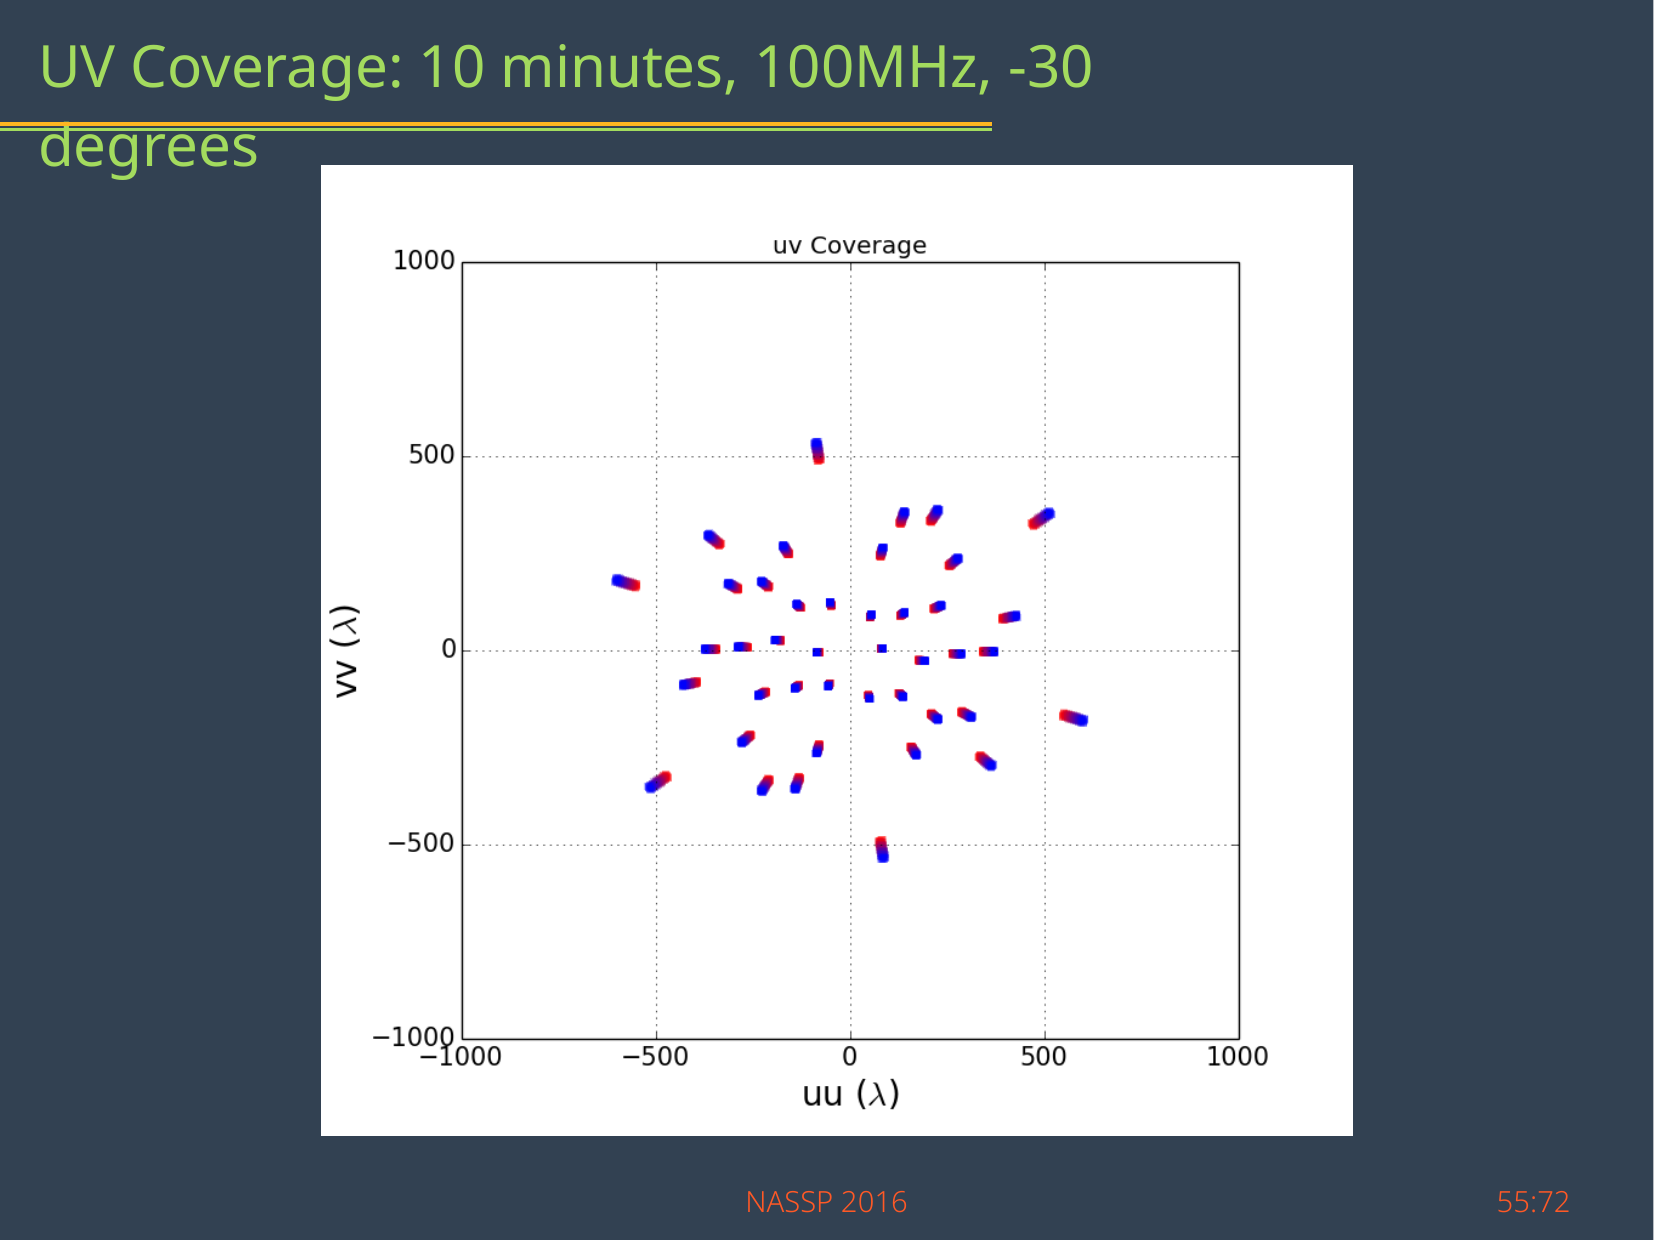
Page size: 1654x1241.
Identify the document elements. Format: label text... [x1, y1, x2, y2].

text_box UV Coverage: 10 minutes, 100MHz, -30 degrees [23, 17, 1276, 103]
picture [321, 165, 1353, 1136]
